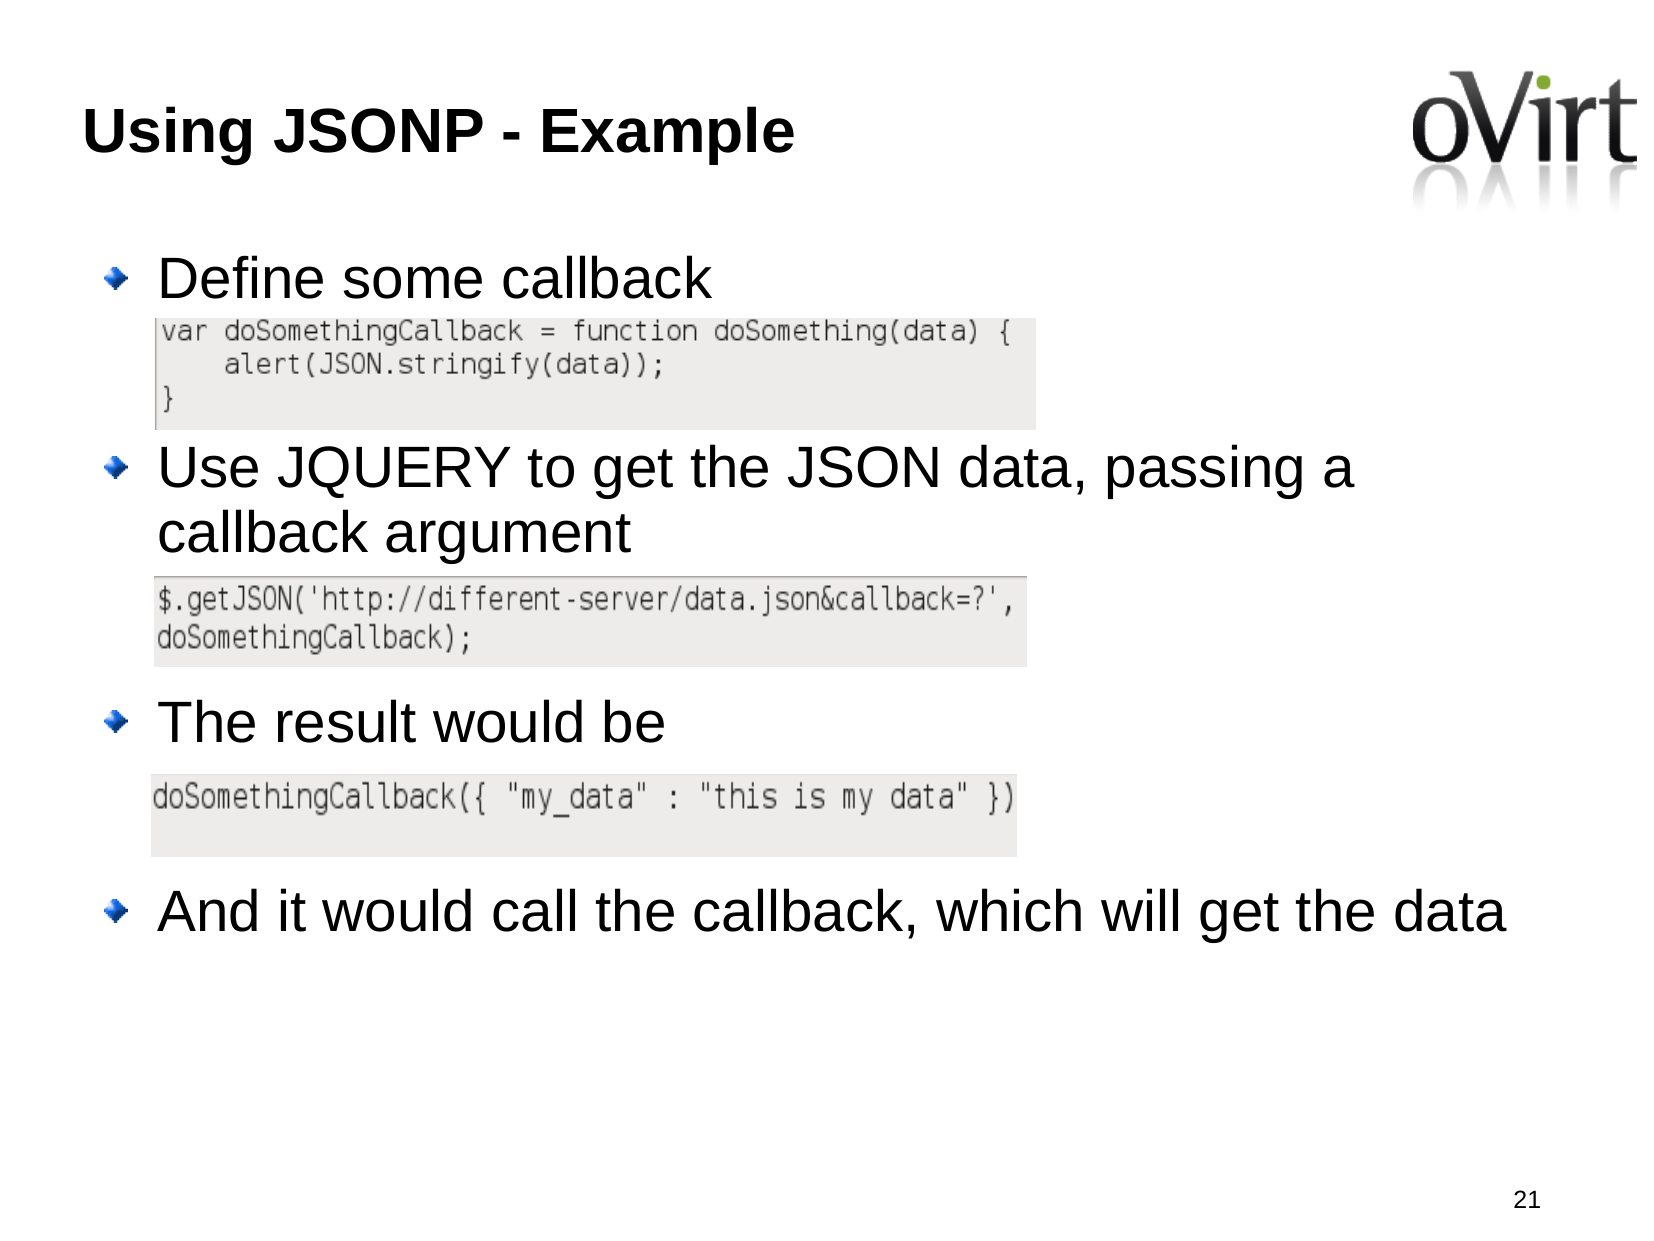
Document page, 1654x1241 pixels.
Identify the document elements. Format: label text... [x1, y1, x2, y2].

picture [151, 774, 1017, 857]
picture [155, 318, 1036, 430]
title Using JSONP - Example [82, 37, 1303, 226]
picture [1413, 63, 1637, 212]
picture [154, 576, 1027, 667]
list Define some callback Use JQUERY to get the JSON data, passing a callback argument The result would be And it would call the callback, which will get the data [86, 246, 1576, 1040]
